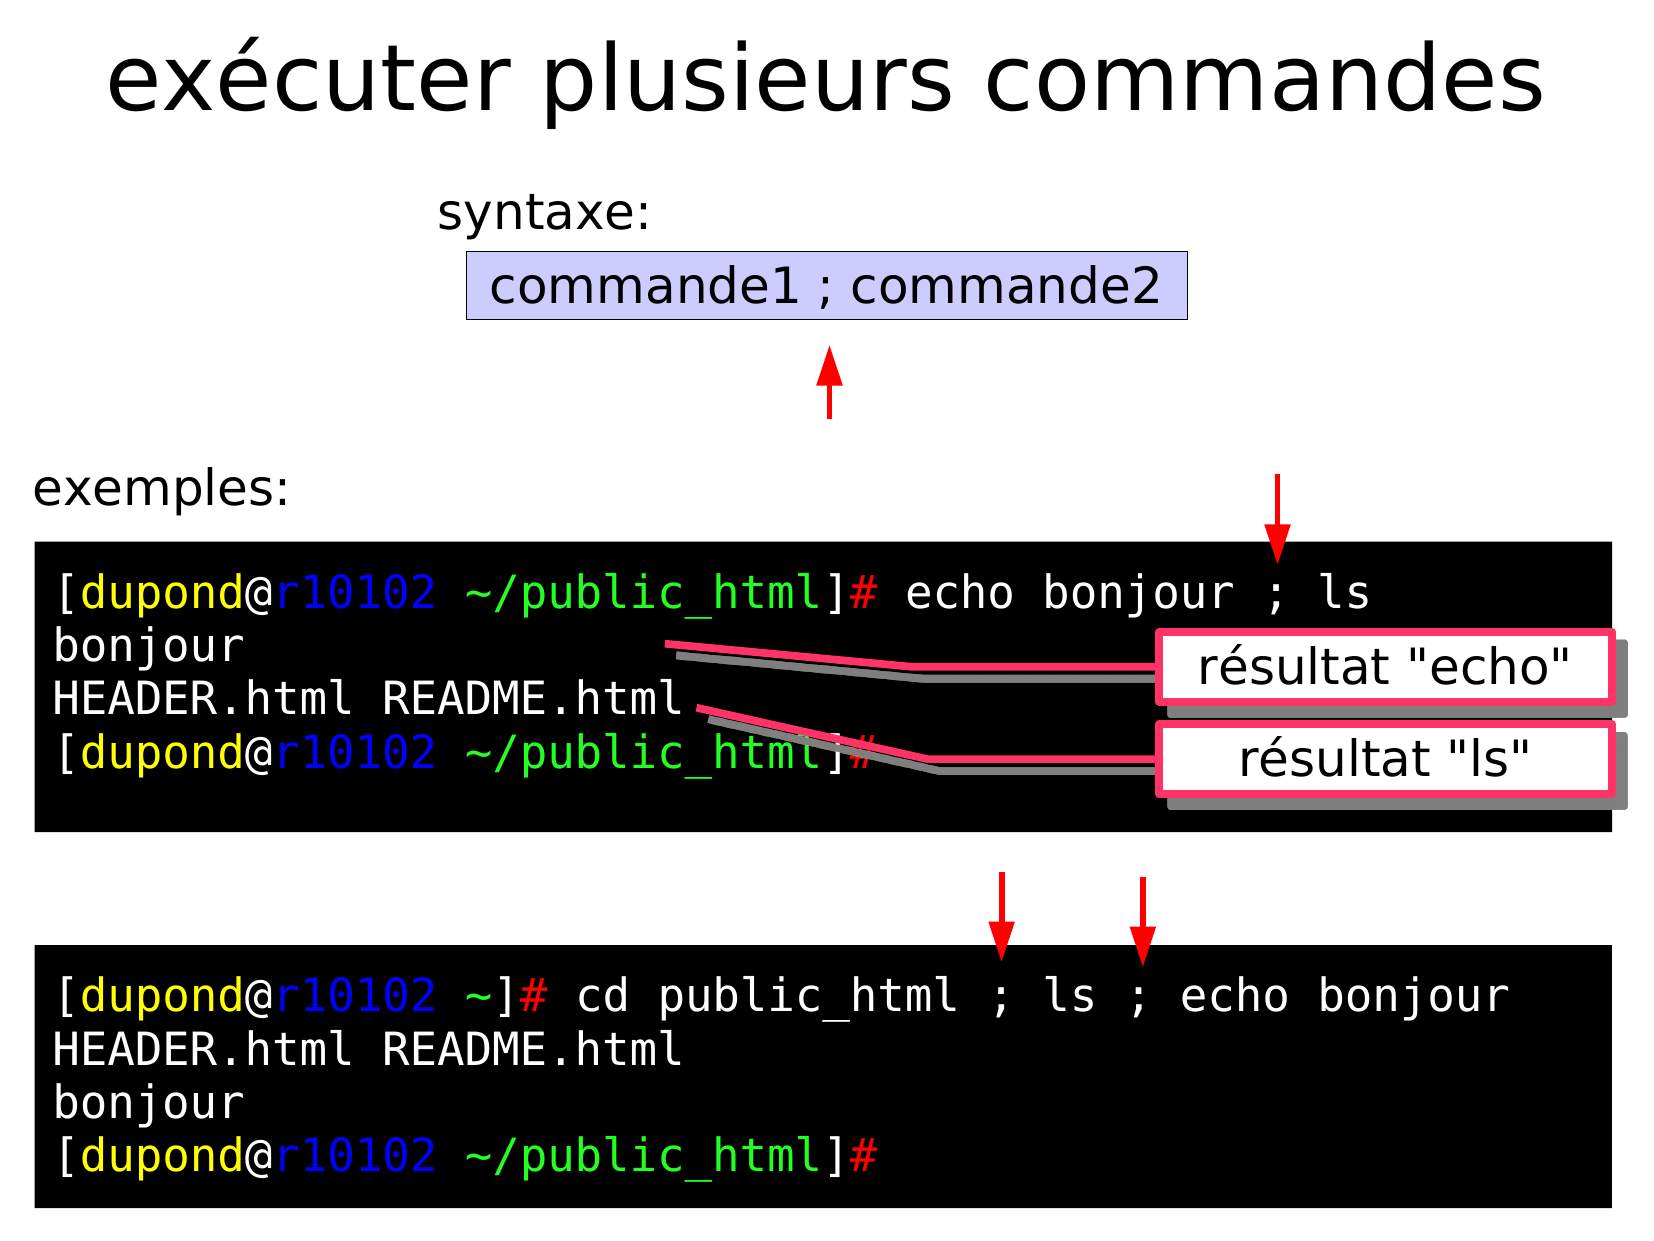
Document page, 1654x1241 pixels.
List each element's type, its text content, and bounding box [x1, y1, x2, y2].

text_box commande1 ; commande2 [490, 257, 1164, 326]
title exécuter plusieurs commandes [0, 17, 1654, 140]
text_box [dupond@r10102 ~]# cd public_html ; ls ; echo bonjour HEADER.html README.html bonjour [dupond@r10102 ~/public_html]# [34, 945, 1612, 1209]
text_box [dupond@r10102 ~/public_html]# echo bonjour ; ls bonjour HEADER.html README.html [dupond@r10102 ~/public_html]# [34, 541, 1613, 833]
text_box [466, 251, 1188, 320]
text_box syntaxe: [437, 183, 832, 252]
text_box exemples: [32, 459, 426, 528]
text_box résultat "ls" [1159, 724, 1613, 795]
text_box résultat "echo" [1159, 631, 1613, 702]
